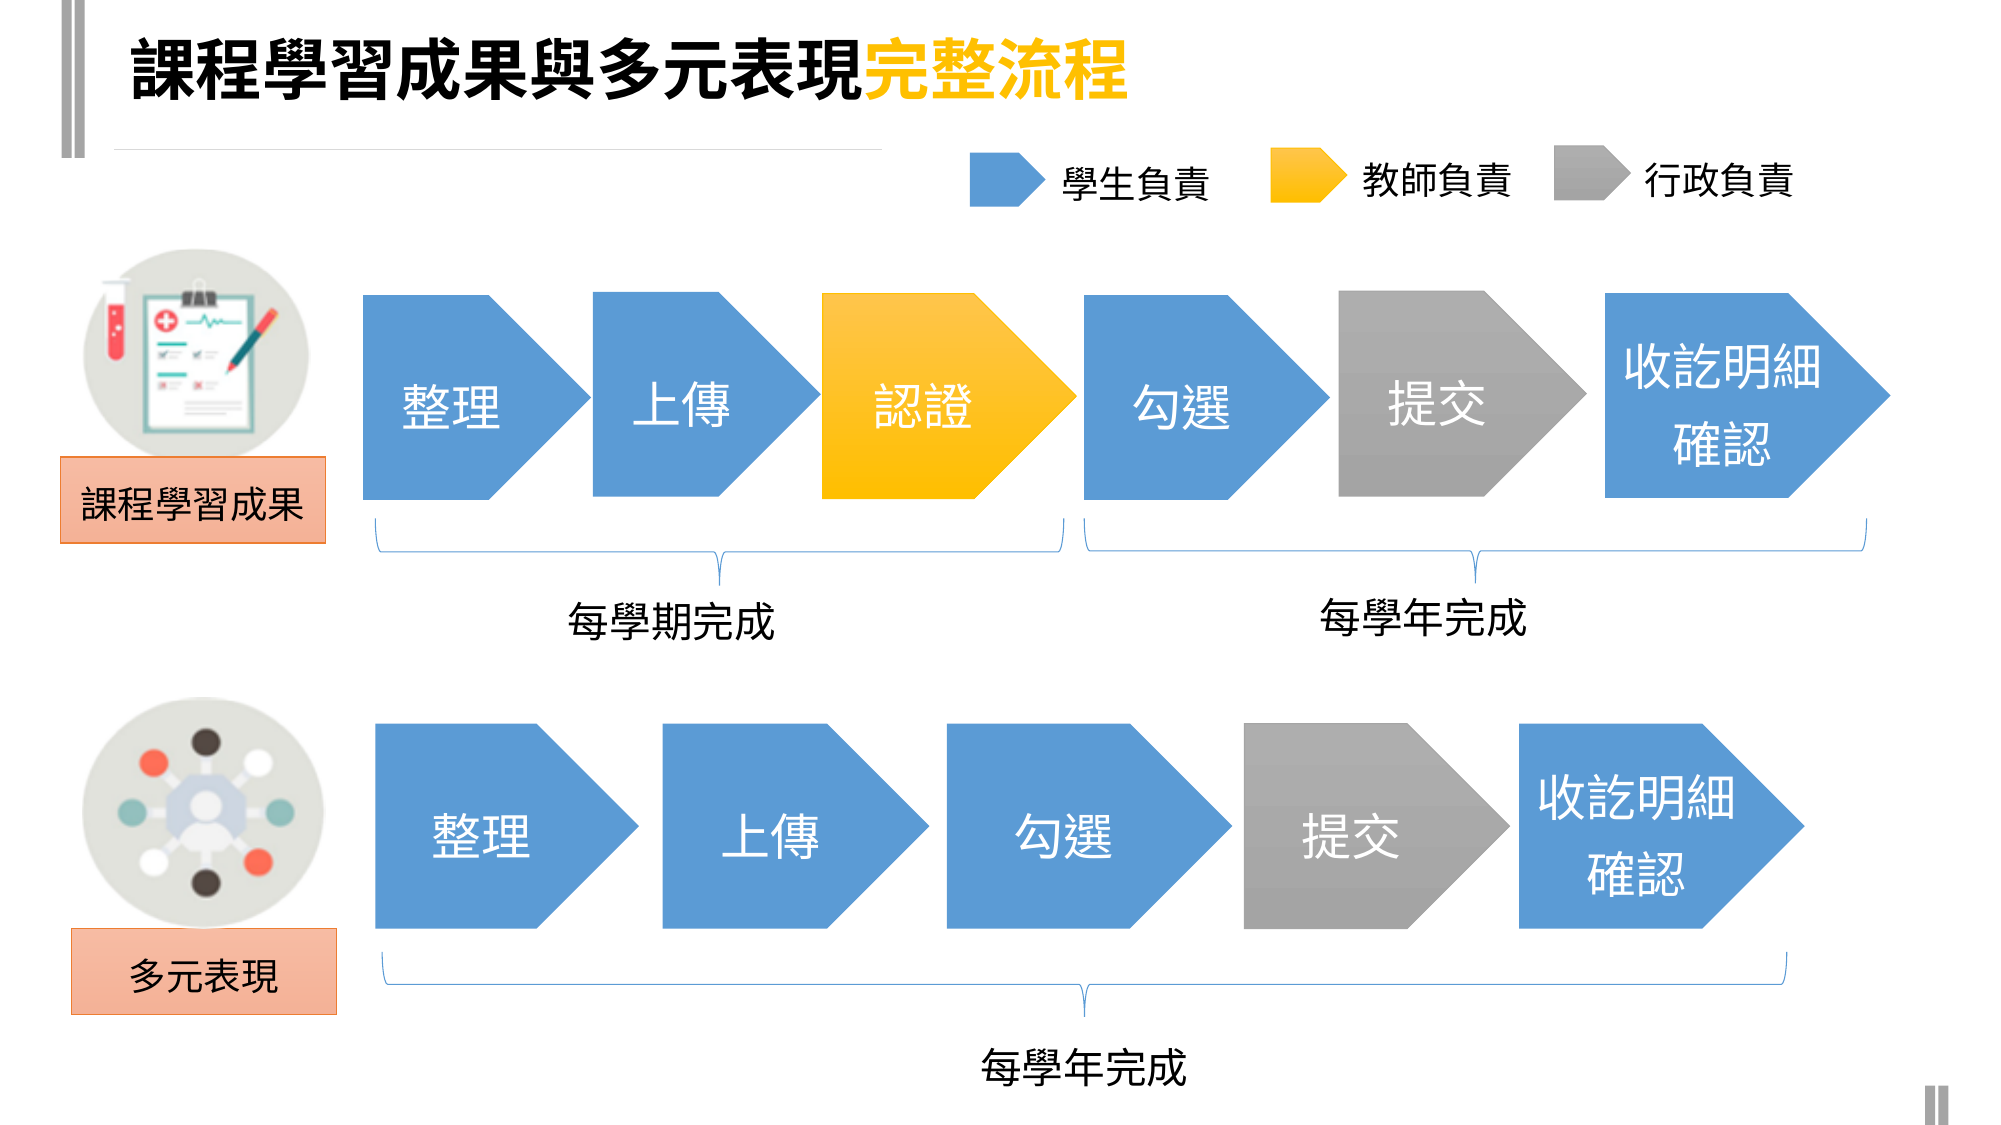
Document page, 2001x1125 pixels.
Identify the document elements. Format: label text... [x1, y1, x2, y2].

list 課程學習成果與多元表現完整流程 [114, 29, 1415, 118]
text_box [1271, 148, 1347, 203]
text_box 上傳 [592, 291, 821, 497]
text_box [1554, 145, 1630, 200]
picture [82, 248, 311, 457]
picture [82, 697, 326, 929]
text_box 認證 [822, 293, 1077, 499]
text_box [969, 152, 1046, 207]
text_box 勾選 [946, 723, 1233, 929]
text_box 多元表現 [71, 928, 337, 1015]
text_box 整理 [375, 723, 639, 929]
text_box 課程學習成果 [60, 457, 326, 544]
text_box 每學年完成 [1304, 569, 1544, 650]
text_box 每學期完成 [552, 573, 792, 654]
text_box 教師負責 [1347, 136, 1528, 210]
text_box 提交 [1339, 291, 1587, 497]
text_box 收訖明細確認 [1519, 723, 1805, 929]
text_box 整理 [363, 295, 592, 500]
text_box 每學年完成 [965, 1019, 1204, 1100]
text_box 收訖明細確認 [1605, 293, 1891, 498]
text_box 上傳 [662, 723, 930, 929]
text_box 行政負責 [1630, 135, 1810, 210]
text_box 學生負責 [1046, 140, 1227, 214]
text_box 勾選 [1084, 295, 1331, 500]
text_box 提交 [1244, 723, 1510, 929]
